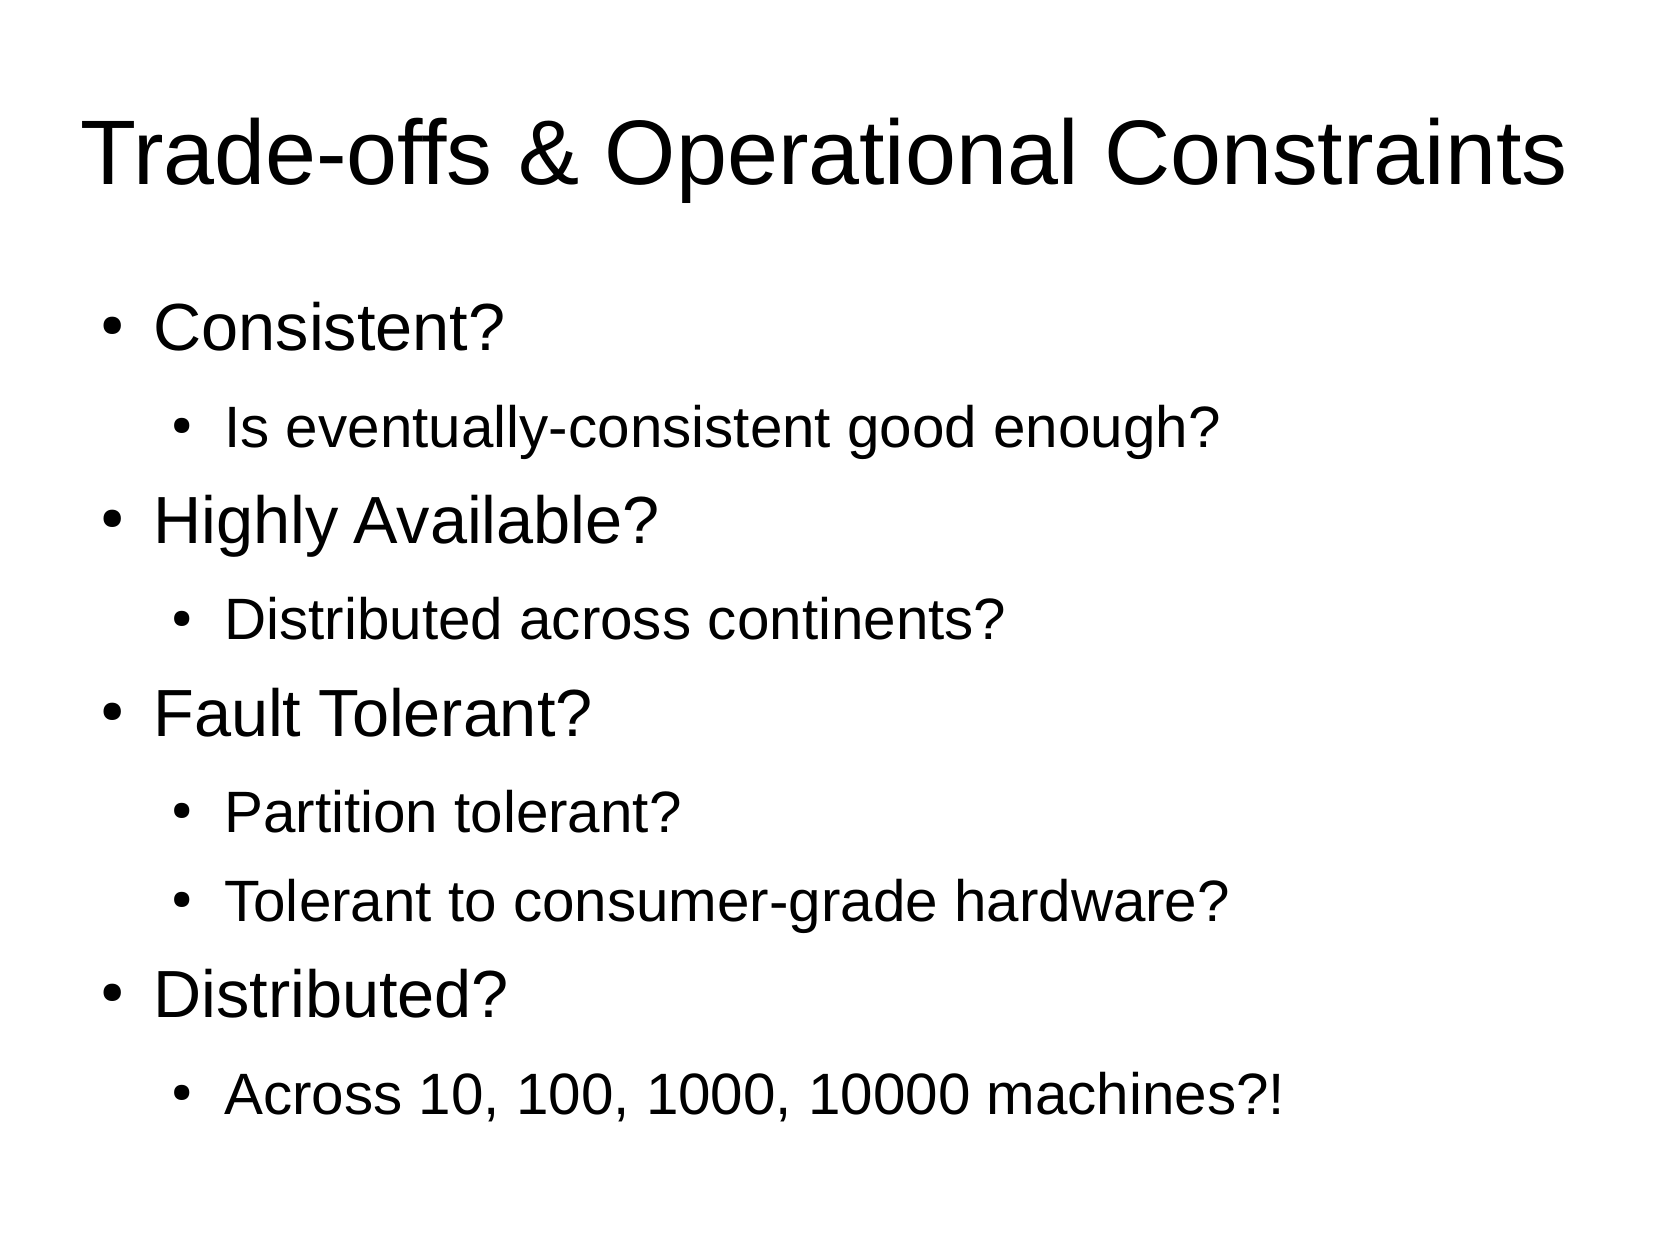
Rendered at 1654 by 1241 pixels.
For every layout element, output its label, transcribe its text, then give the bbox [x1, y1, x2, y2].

list Consistent? Is eventually-consistent good enough? Highly Available? Distributed across continents? Fault Tolerant? Partition tolerant? Tolerant to consumer-grade hardware? Distributed? Across 10, 100, 1000, 10000 machines?! [82, 290, 1571, 1126]
title Trade-offs & Operational Constraints [37, 49, 1613, 257]
